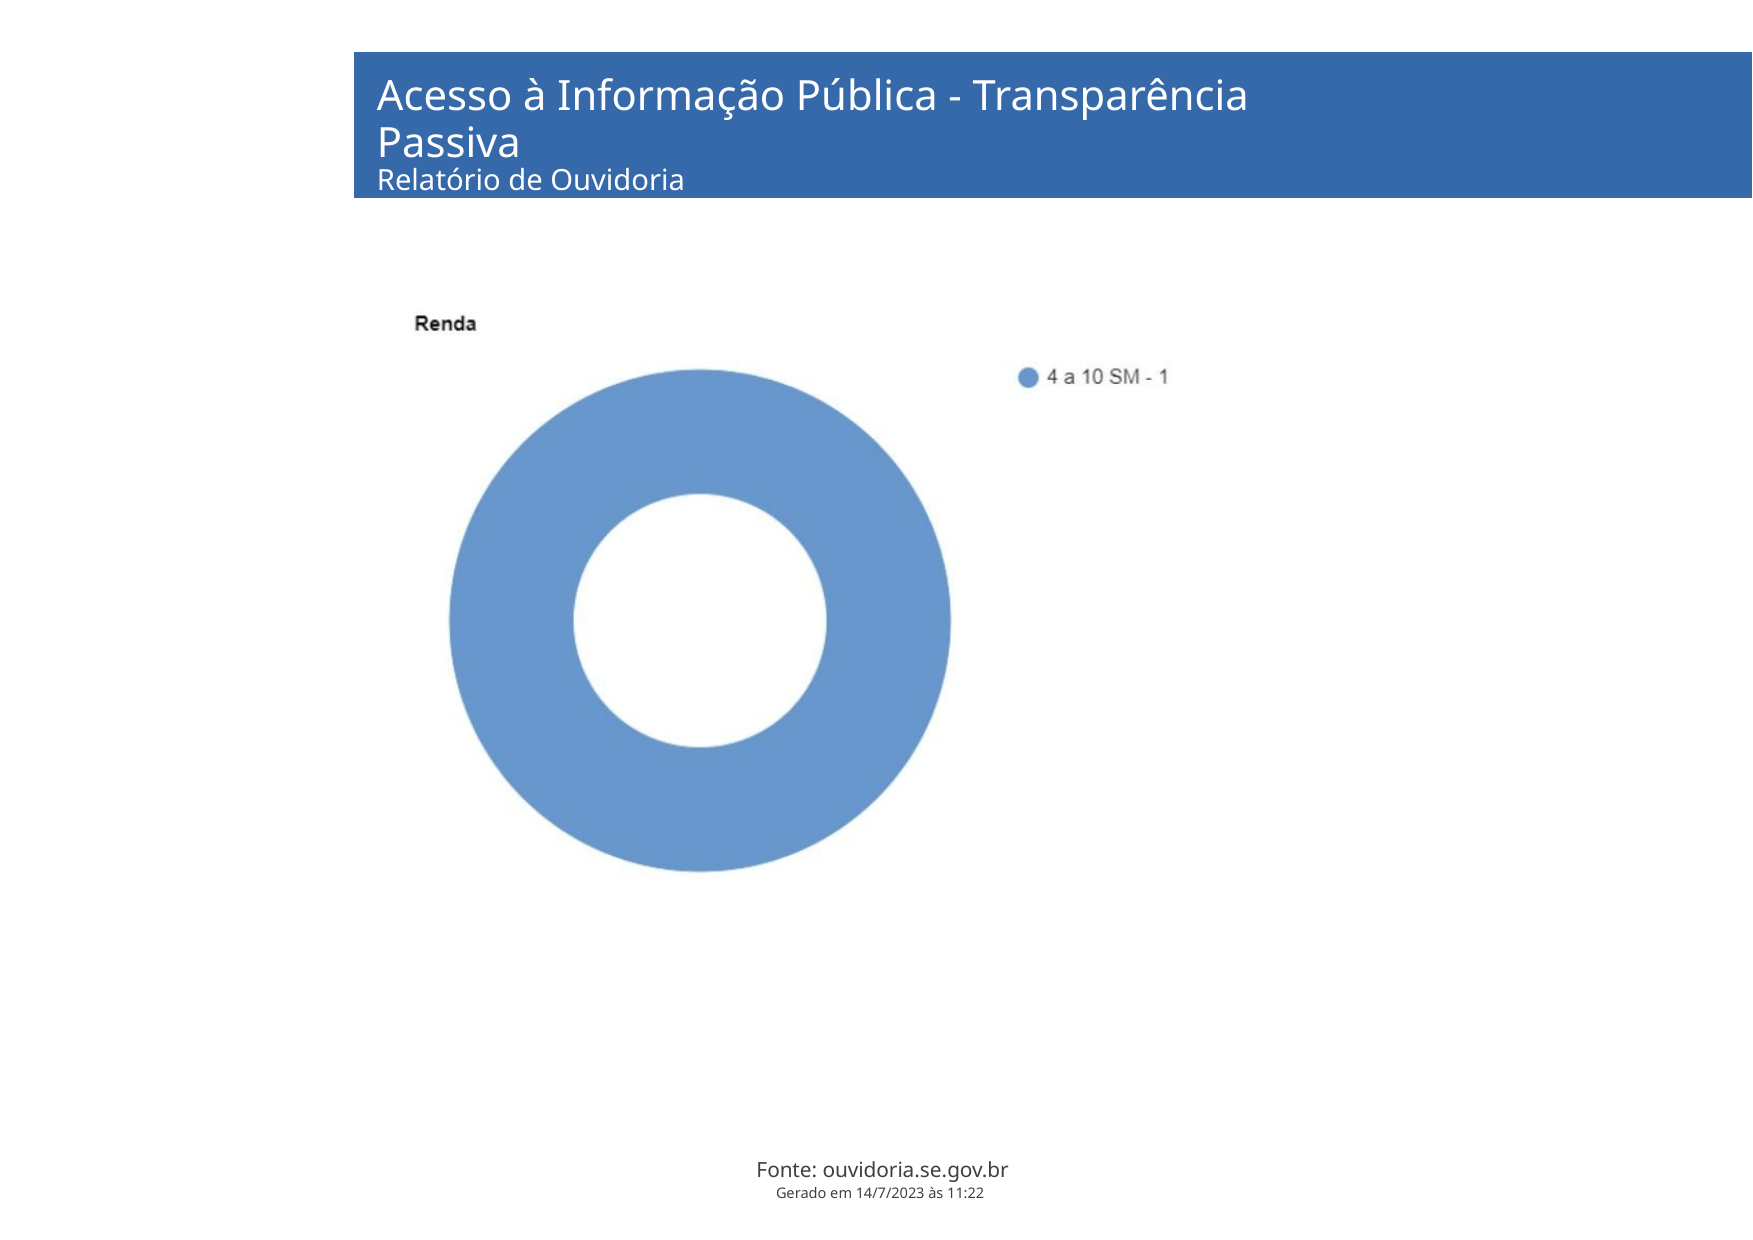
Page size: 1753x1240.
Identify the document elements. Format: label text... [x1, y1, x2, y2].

text_box Acesso à Informação Pública - Transparência Passiva Relatório de Ouvidoria SETUR - Maio a Maio de 2023 [376, 72, 1403, 228]
text_box Fonte: ouvidoria.se.gov.br Gerado em 14/7/2023 às 11:22 [756, 1158, 1023, 1202]
text_box [354, 52, 1752, 198]
text_box [155, 211, 1599, 1028]
